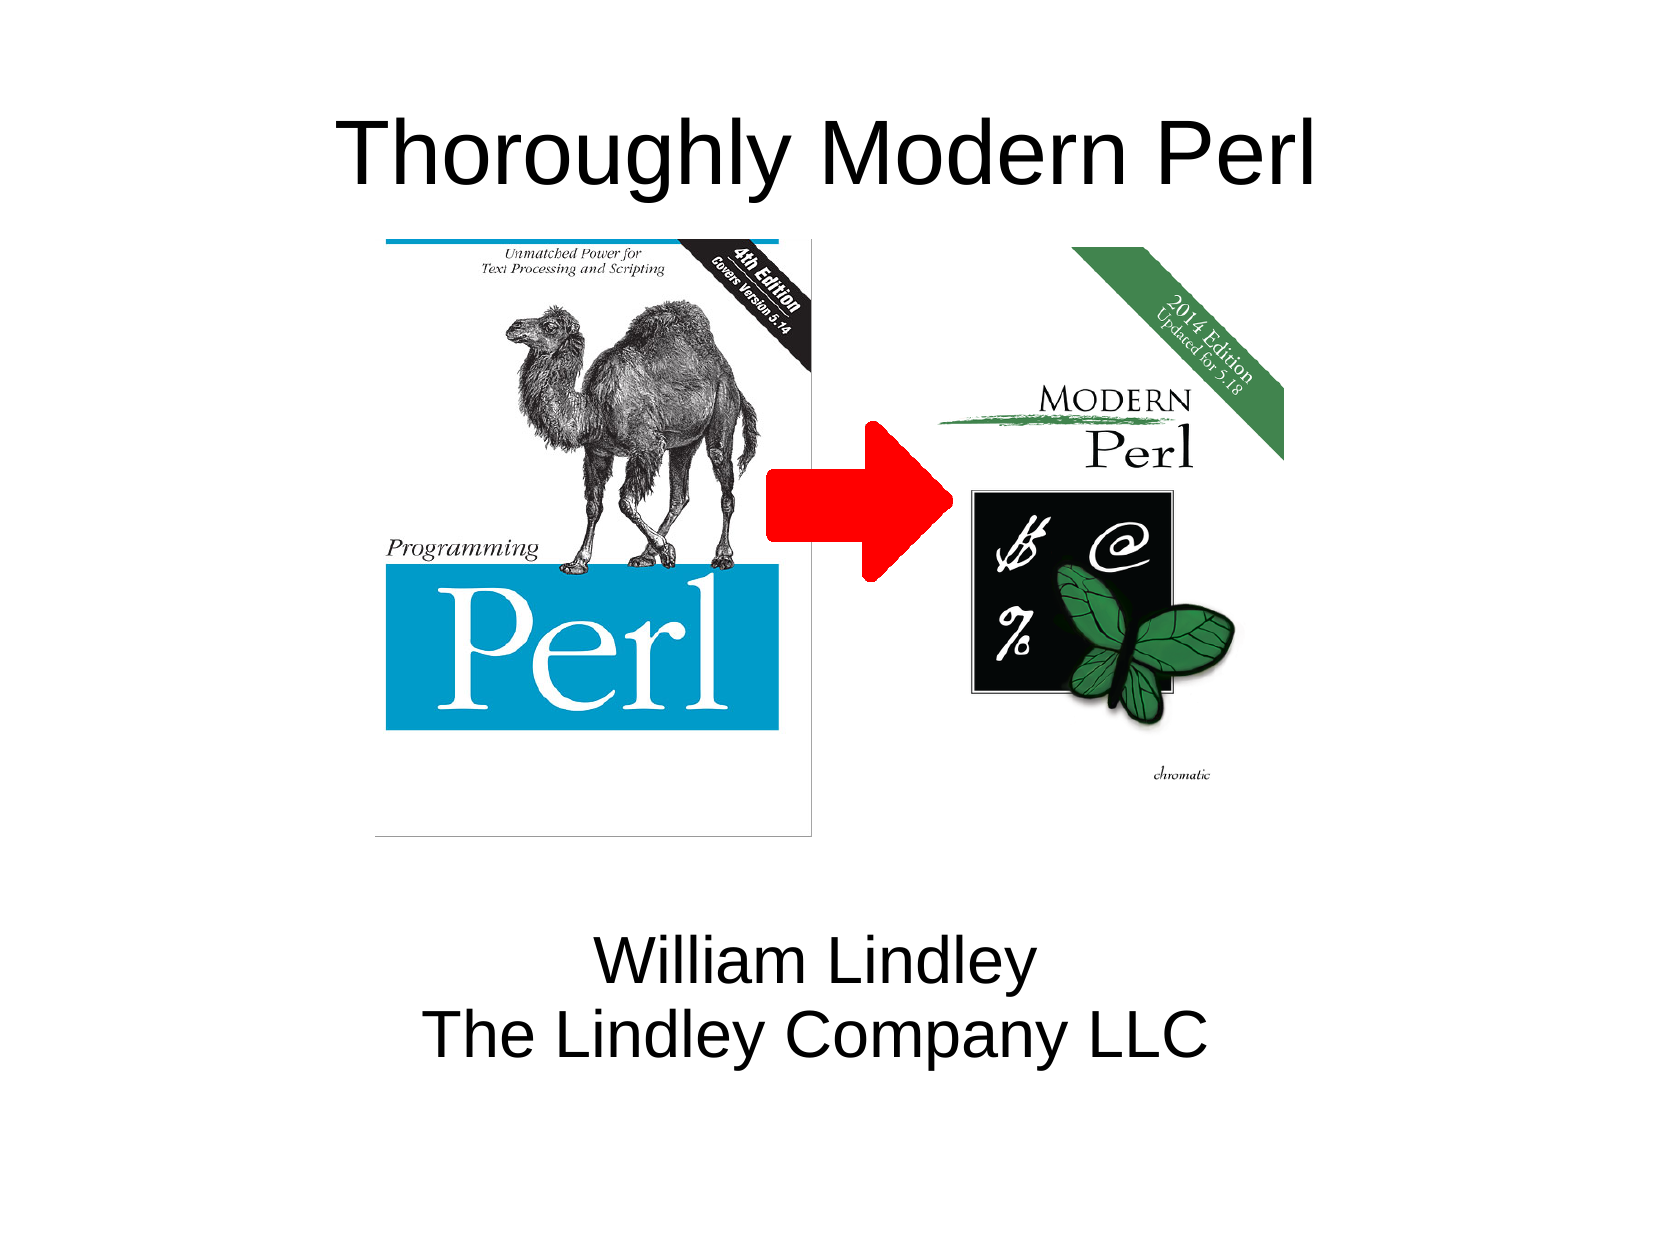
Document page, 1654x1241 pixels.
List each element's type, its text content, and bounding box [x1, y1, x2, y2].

title Thoroughly Modern Perl [82, 49, 1571, 257]
subtitle William Lindley The Lindley Company LLC [71, 840, 1561, 1156]
picture [375, 239, 1291, 841]
